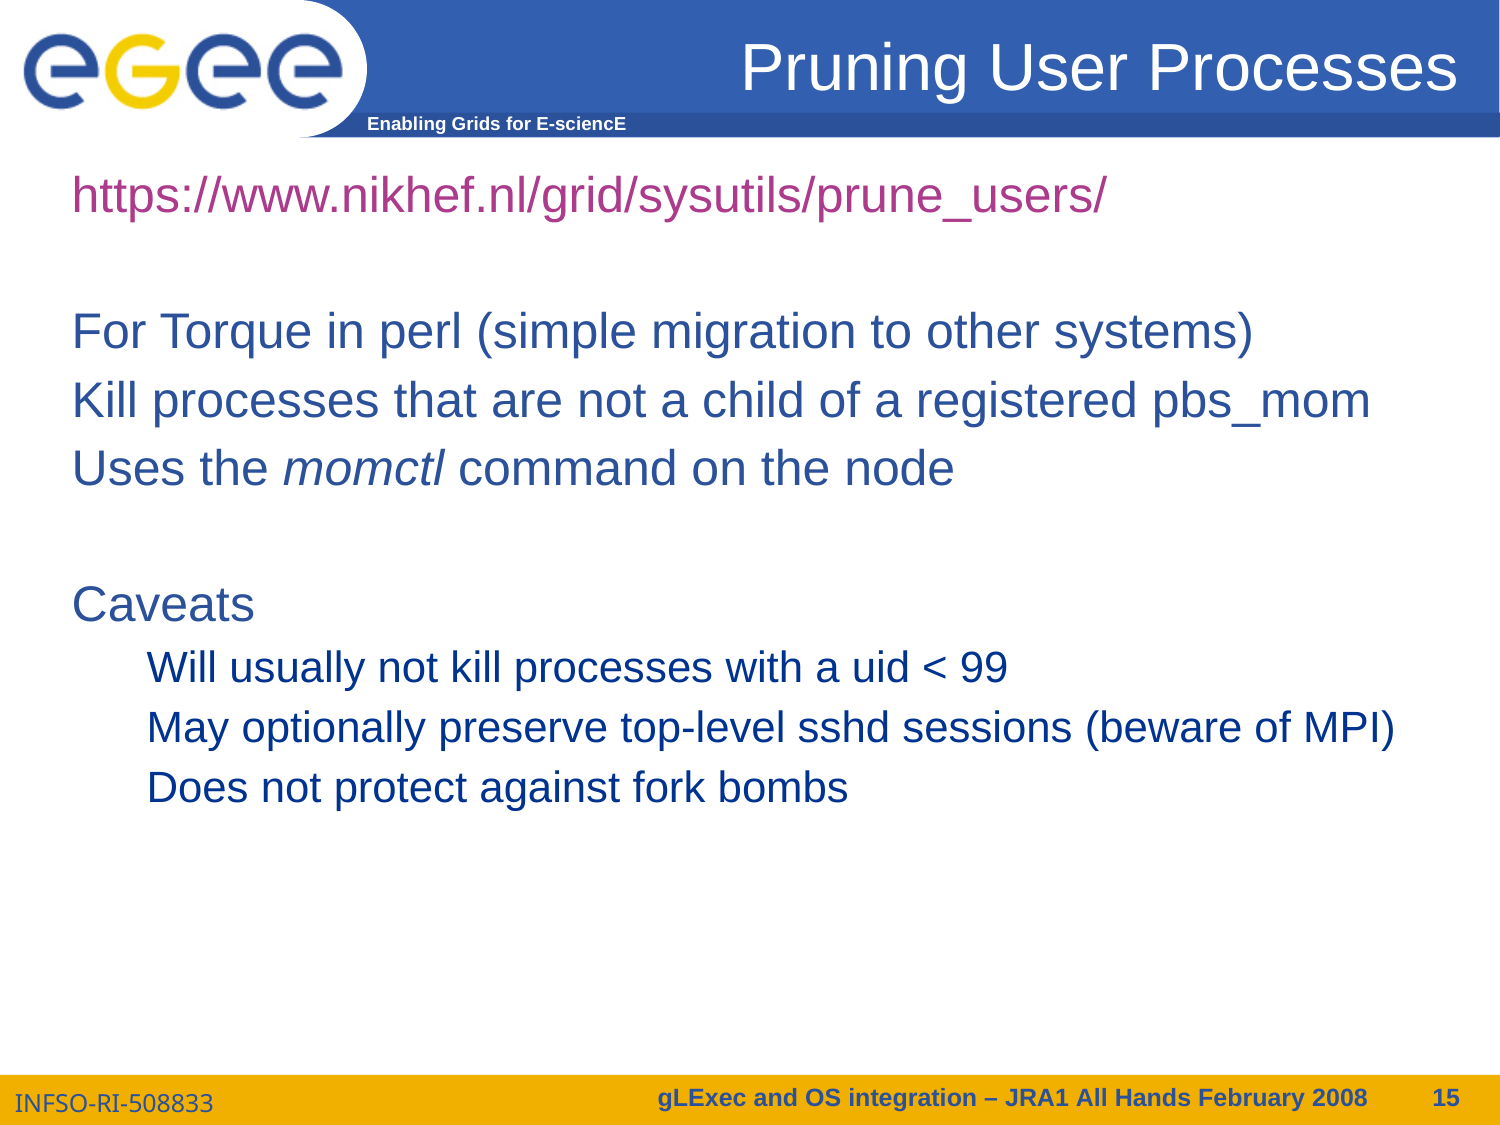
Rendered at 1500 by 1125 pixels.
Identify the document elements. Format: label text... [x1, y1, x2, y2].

list https://www.nikhef.nl/grid/sysutils/prune_users/ For Torque in perl (simple migration to other systems) Kill processes that are not a child of a registered pbs_mom Uses the momctl command on the node Caveats Will usually not kill processes with a uid < 99 May optionally preserve top-level sshd sessions (beware of MPI) Does not protect against fork bombs [56, 159, 1466, 1051]
picture [18, 30, 349, 112]
title Pruning User Processes [369, 10, 1475, 124]
text_box gLExec and OS integration – JRA1 All Hands February 2008 [284, 1075, 1385, 1125]
text_box <number> [1397, 1076, 1476, 1125]
